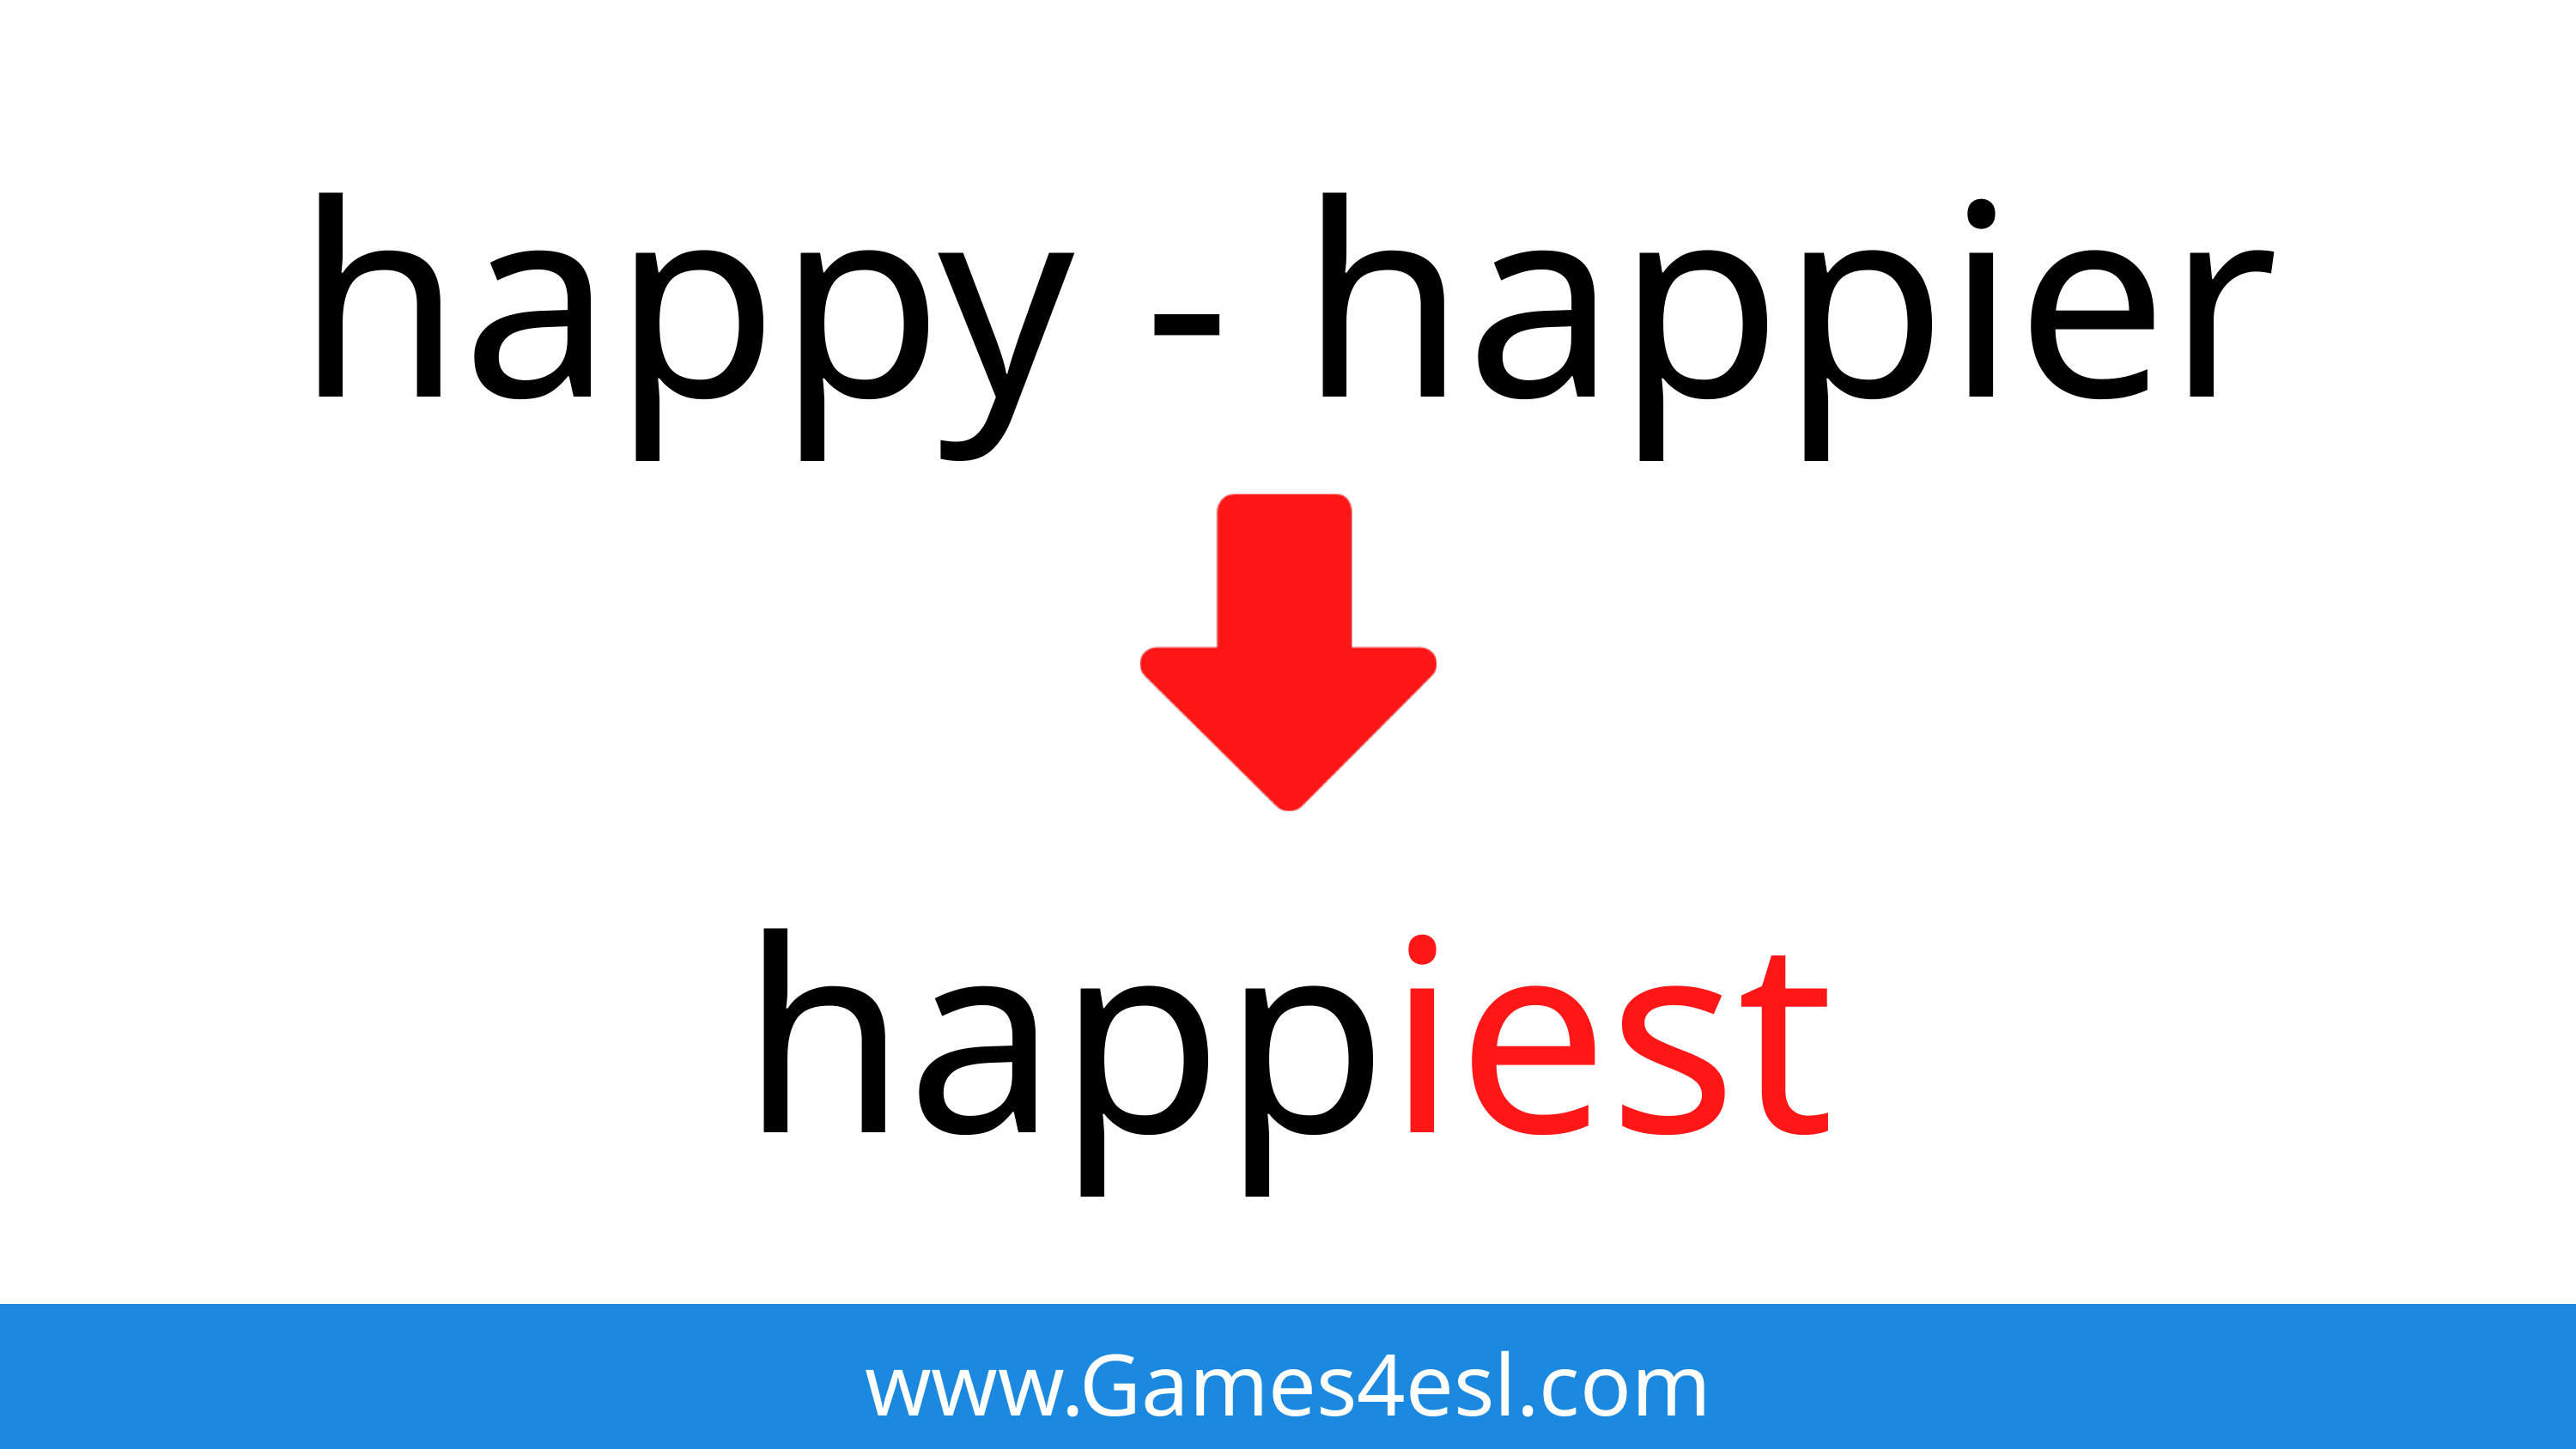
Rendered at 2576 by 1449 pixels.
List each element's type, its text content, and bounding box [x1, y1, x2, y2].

text_box happy - happier [252, 75, 2324, 436]
text_box [0, 1304, 2576, 1449]
text_box www.Games4esl.com [842, 1314, 1734, 1426]
text_box happiest [434, 810, 2142, 1172]
picture [1139, 494, 1437, 810]
